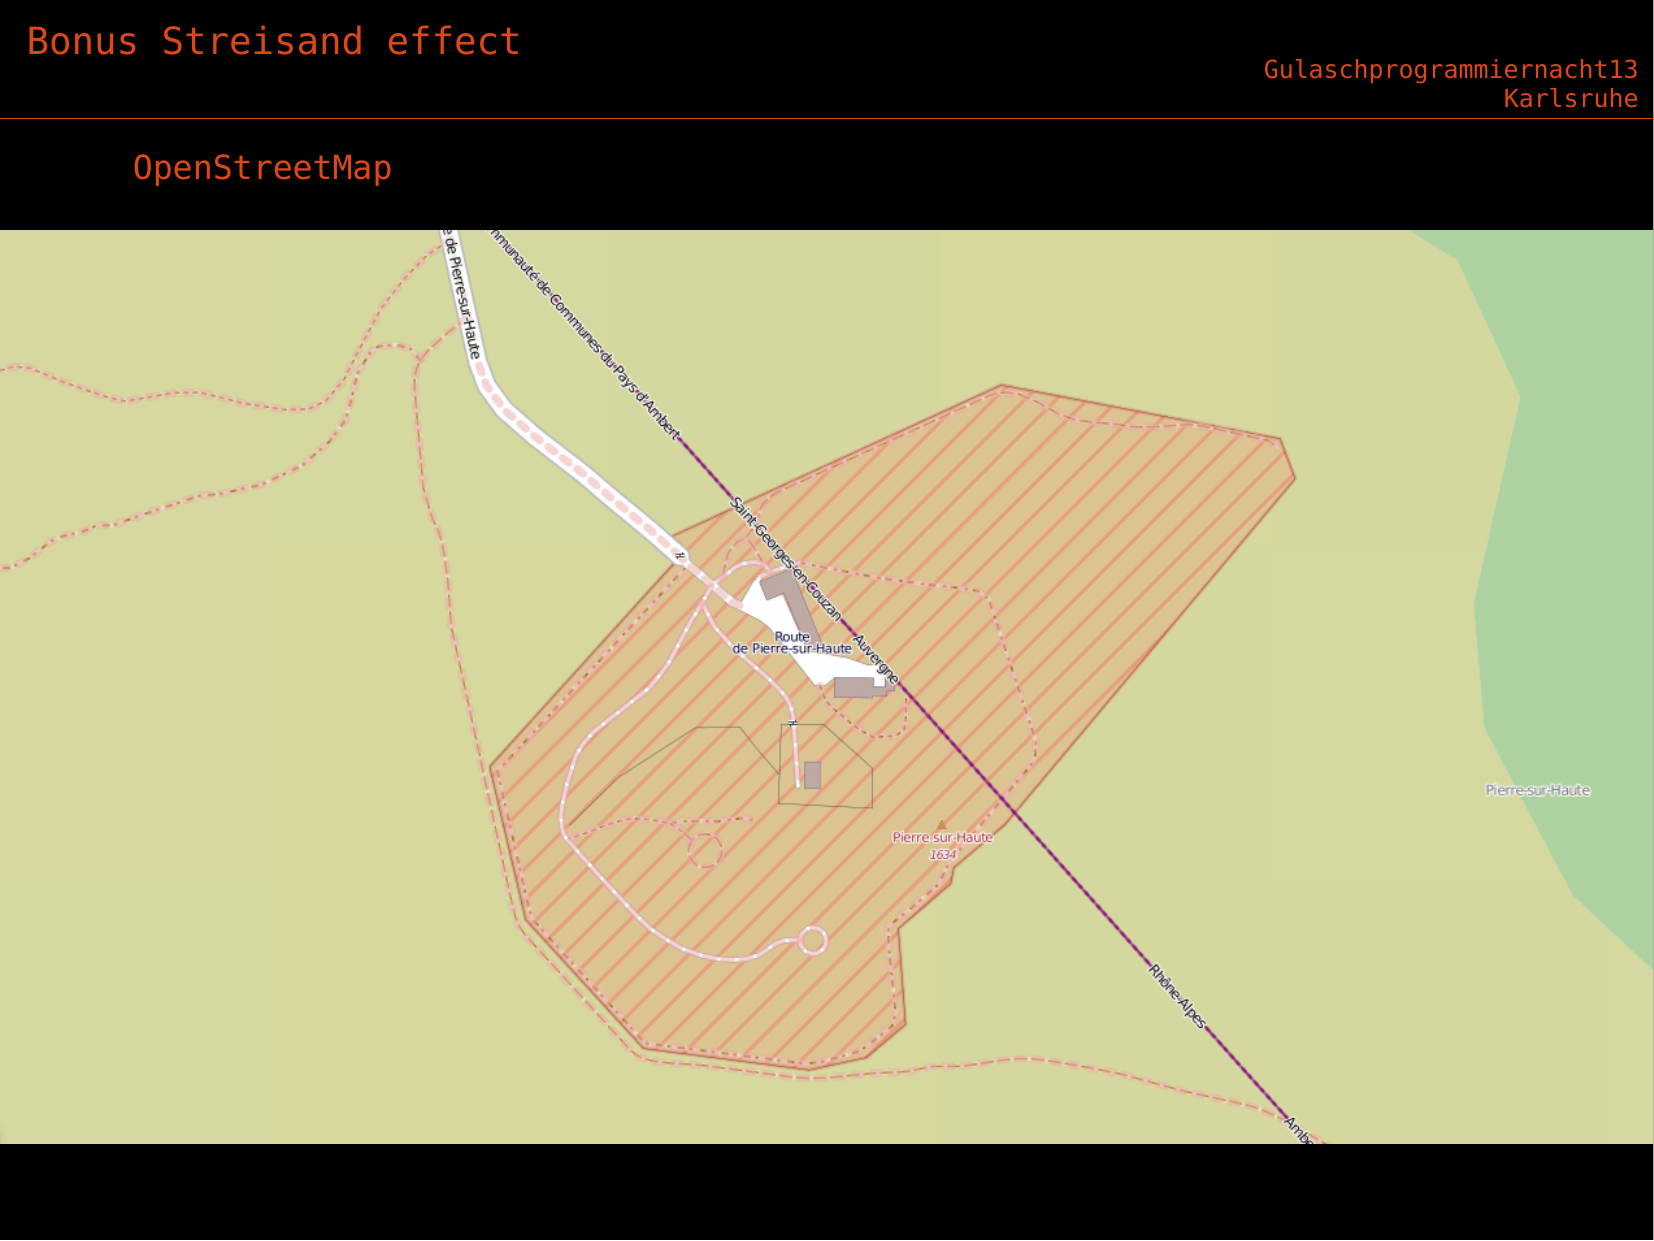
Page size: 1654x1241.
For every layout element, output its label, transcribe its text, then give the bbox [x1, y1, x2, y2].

text_box Bonus Streisand effect [11, 12, 969, 71]
text_box OpenStreetMap [118, 141, 1075, 196]
picture [0, 230, 1654, 1144]
text_box Gulaschprogrammiernacht13 Karlsruhe [1248, 47, 1654, 121]
